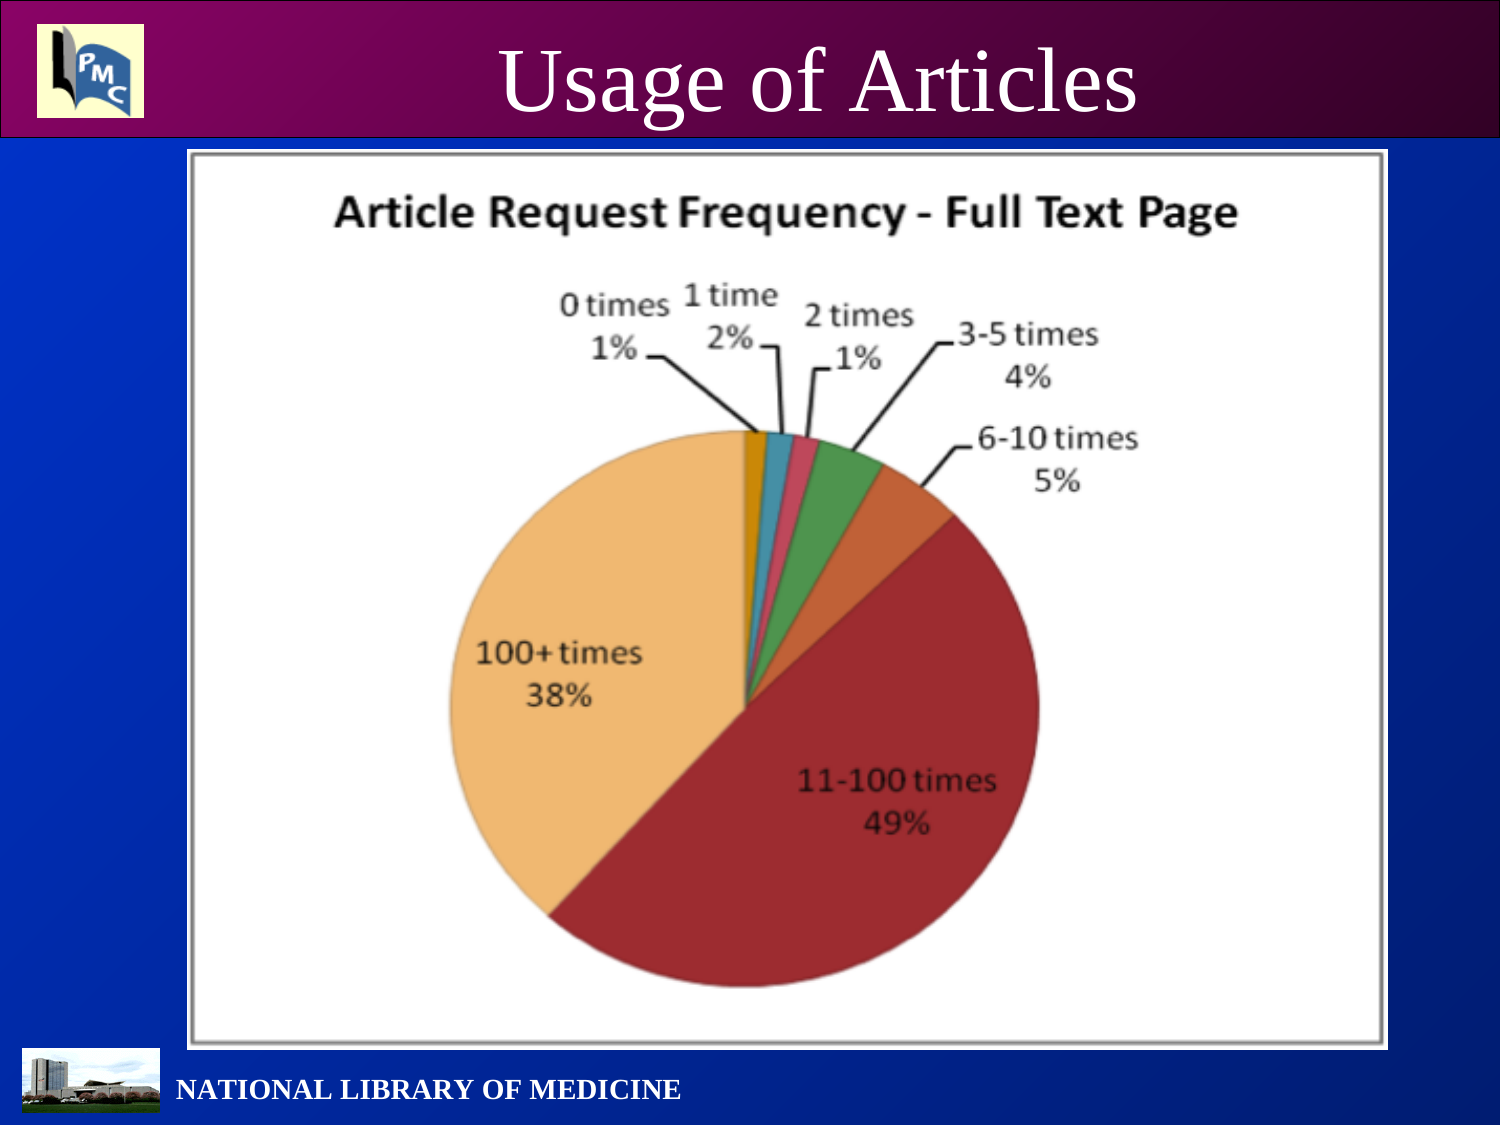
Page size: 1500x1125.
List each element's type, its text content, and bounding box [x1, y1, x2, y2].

picture [187, 149, 1388, 1051]
title Usage of Articles [174, 11, 1463, 138]
picture [22, 1048, 160, 1113]
